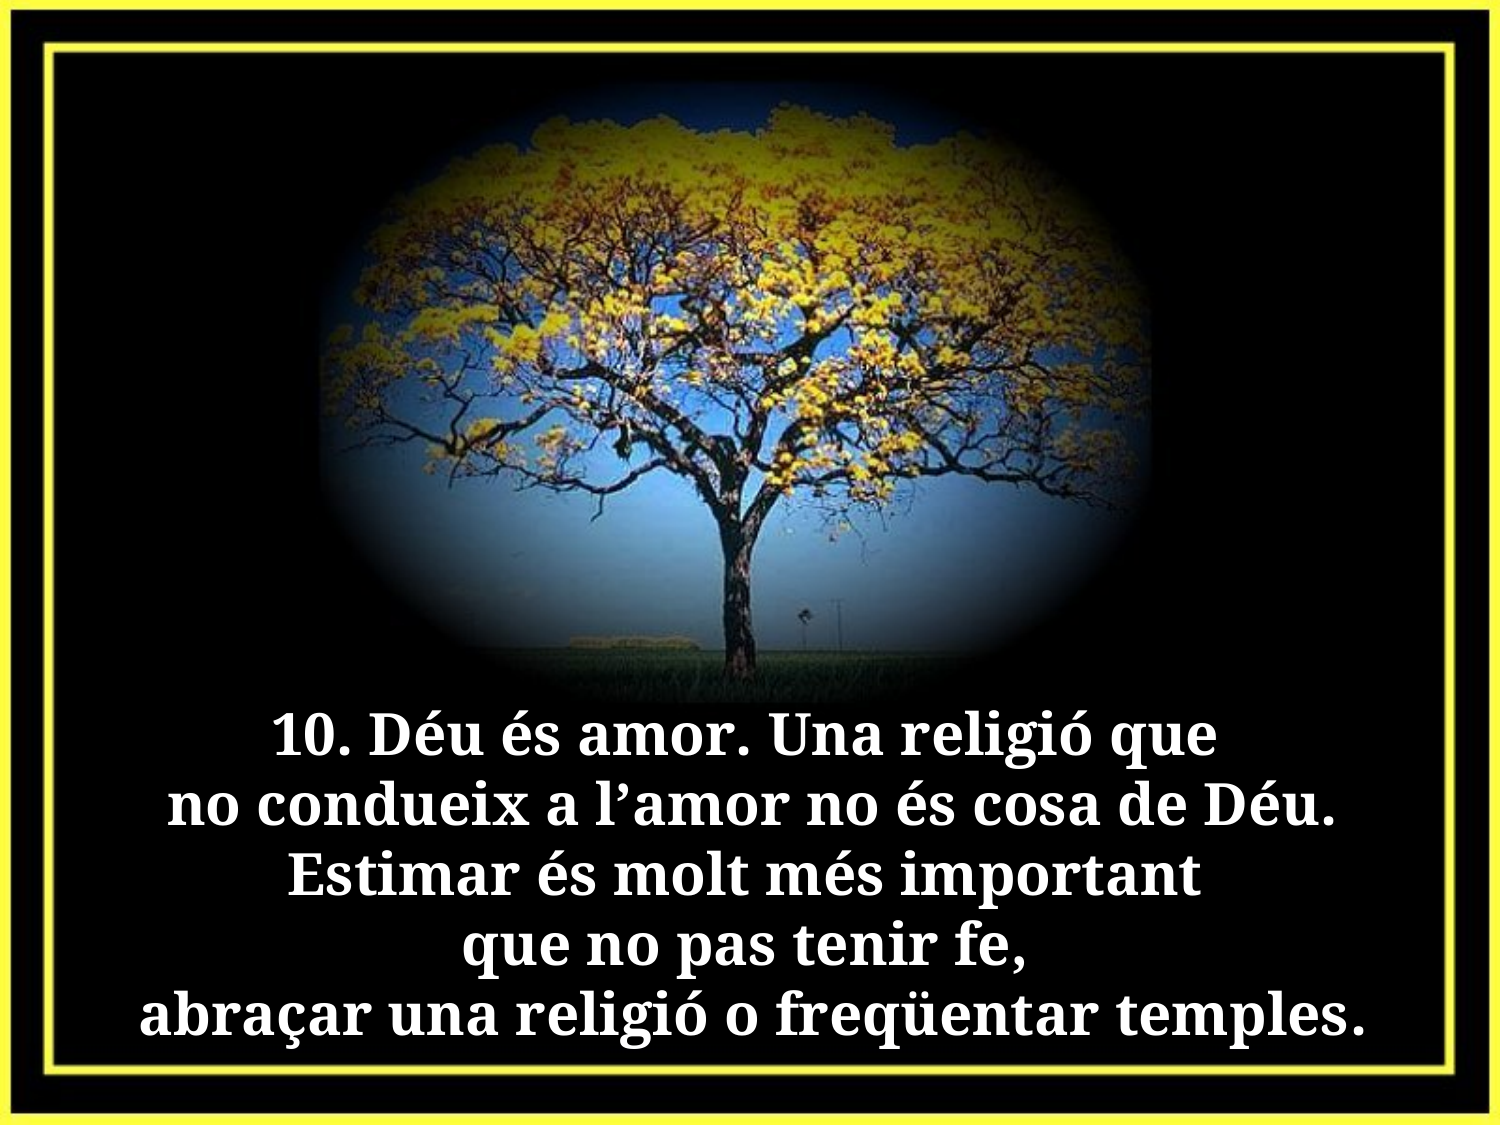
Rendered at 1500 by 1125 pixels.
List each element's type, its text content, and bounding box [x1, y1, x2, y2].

text_box 10. Déu és amor. Una religió que no condueix a l’amor no és cosa de Déu. Estimar és molt més important que no pas tenir fe, abraçar una religió o freqüentar temples. [29, 689, 1477, 1056]
picture [0, 0, 1500, 1125]
